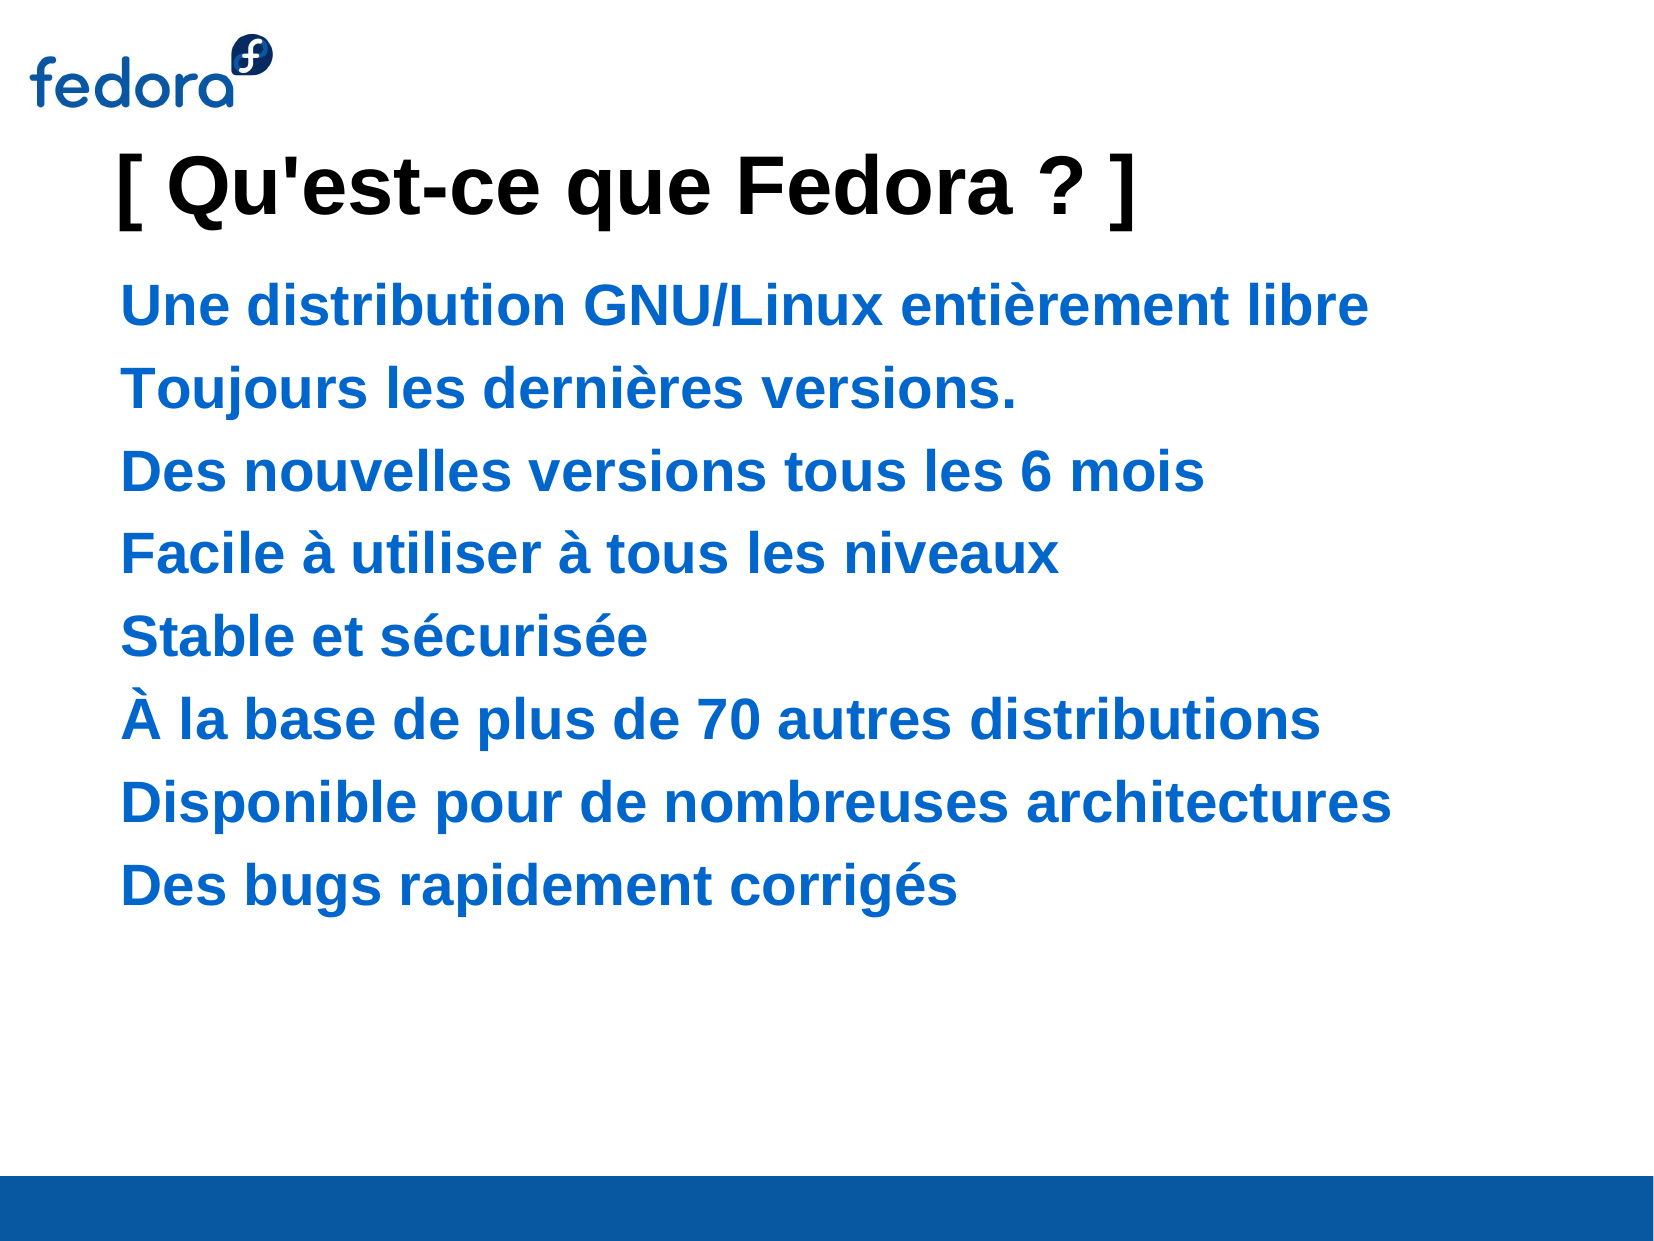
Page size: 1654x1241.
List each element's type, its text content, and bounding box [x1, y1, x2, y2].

list Une distribution GNU/Linux entièrement libre Toujours les dernières versions. Des nouvelles versions tous les 6 mois Facile à utiliser à tous les niveaux Stable et sécurisée À la base de plus de 70 autres distributions Disponible pour de nombreuses architectures Des bugs rapidement corrigés [118, 272, 1523, 1102]
picture [0, 1176, 1654, 1241]
title [ Qu'est-ce que Fedora ? ] [115, 122, 1521, 249]
picture [22, 27, 277, 115]
